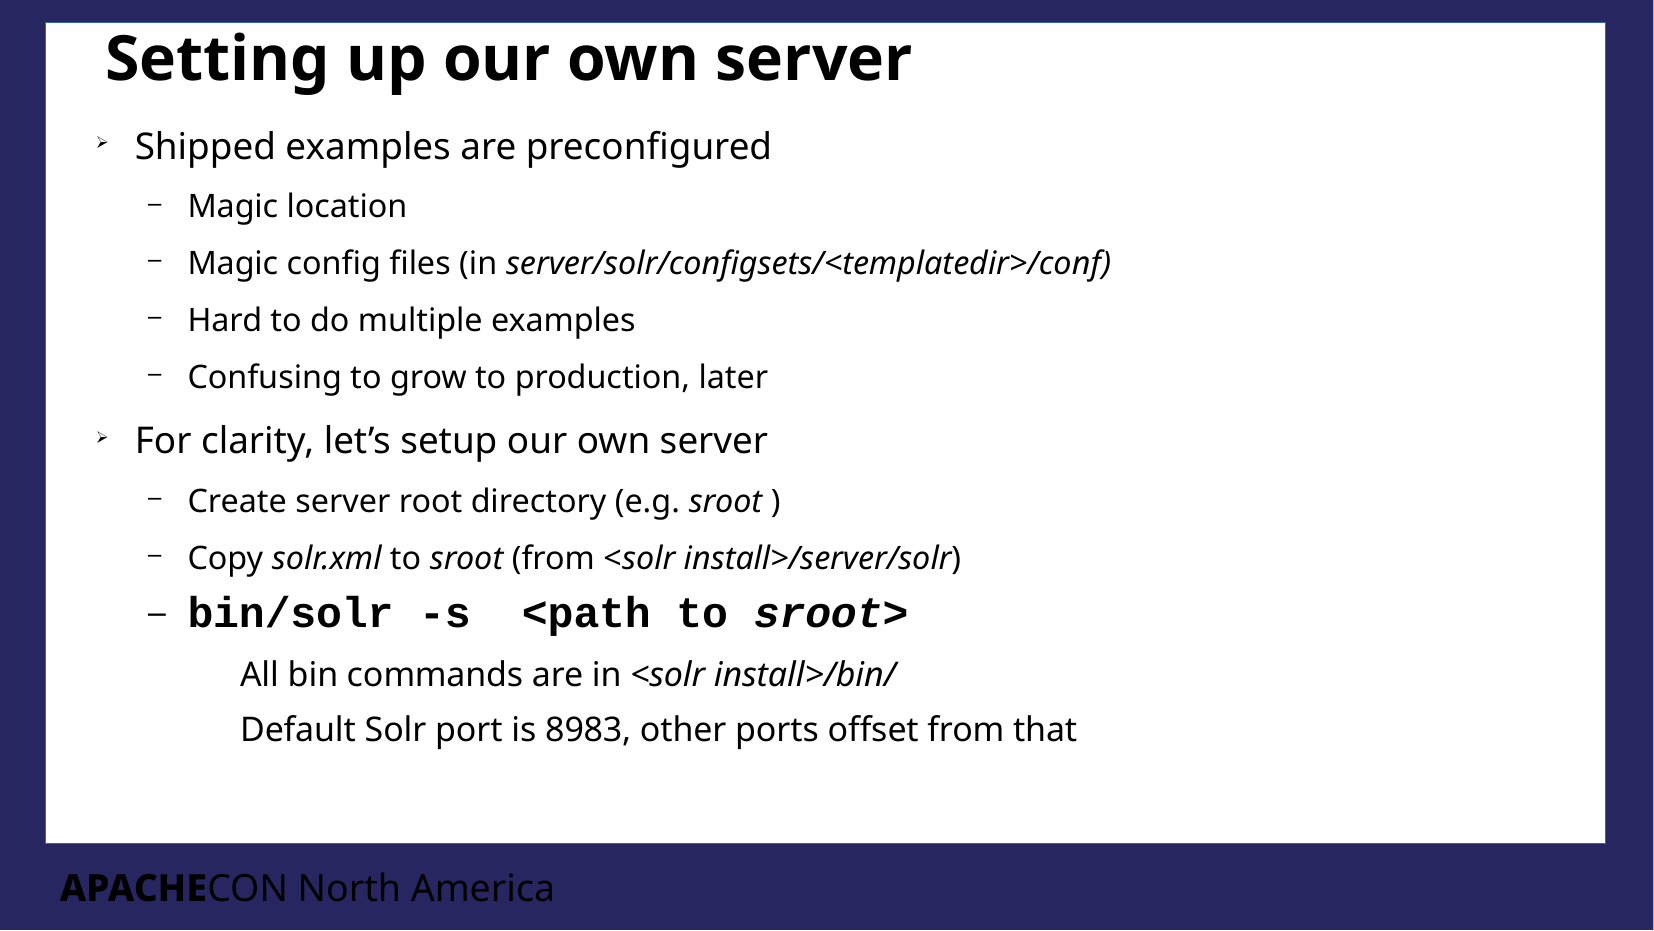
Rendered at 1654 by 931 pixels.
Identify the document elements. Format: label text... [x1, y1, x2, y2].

title Setting up our own server [105, 17, 1546, 95]
list Shipped examples are preconfigured Magic location Magic config files (in server/solr/configsets/<templatedir>/conf) Hard to do multiple examples Confusing to grow to production, later For clarity, let’s setup our own server Create server root directory (e.g. sroot ) Copy solr.xml to sroot (from <solr install>/server/solr) bin/solr -s <path to sroot> All bin commands are in <solr install>/bin/ Default Solr port is 8983, other ports offset from that [82, 120, 1571, 757]
